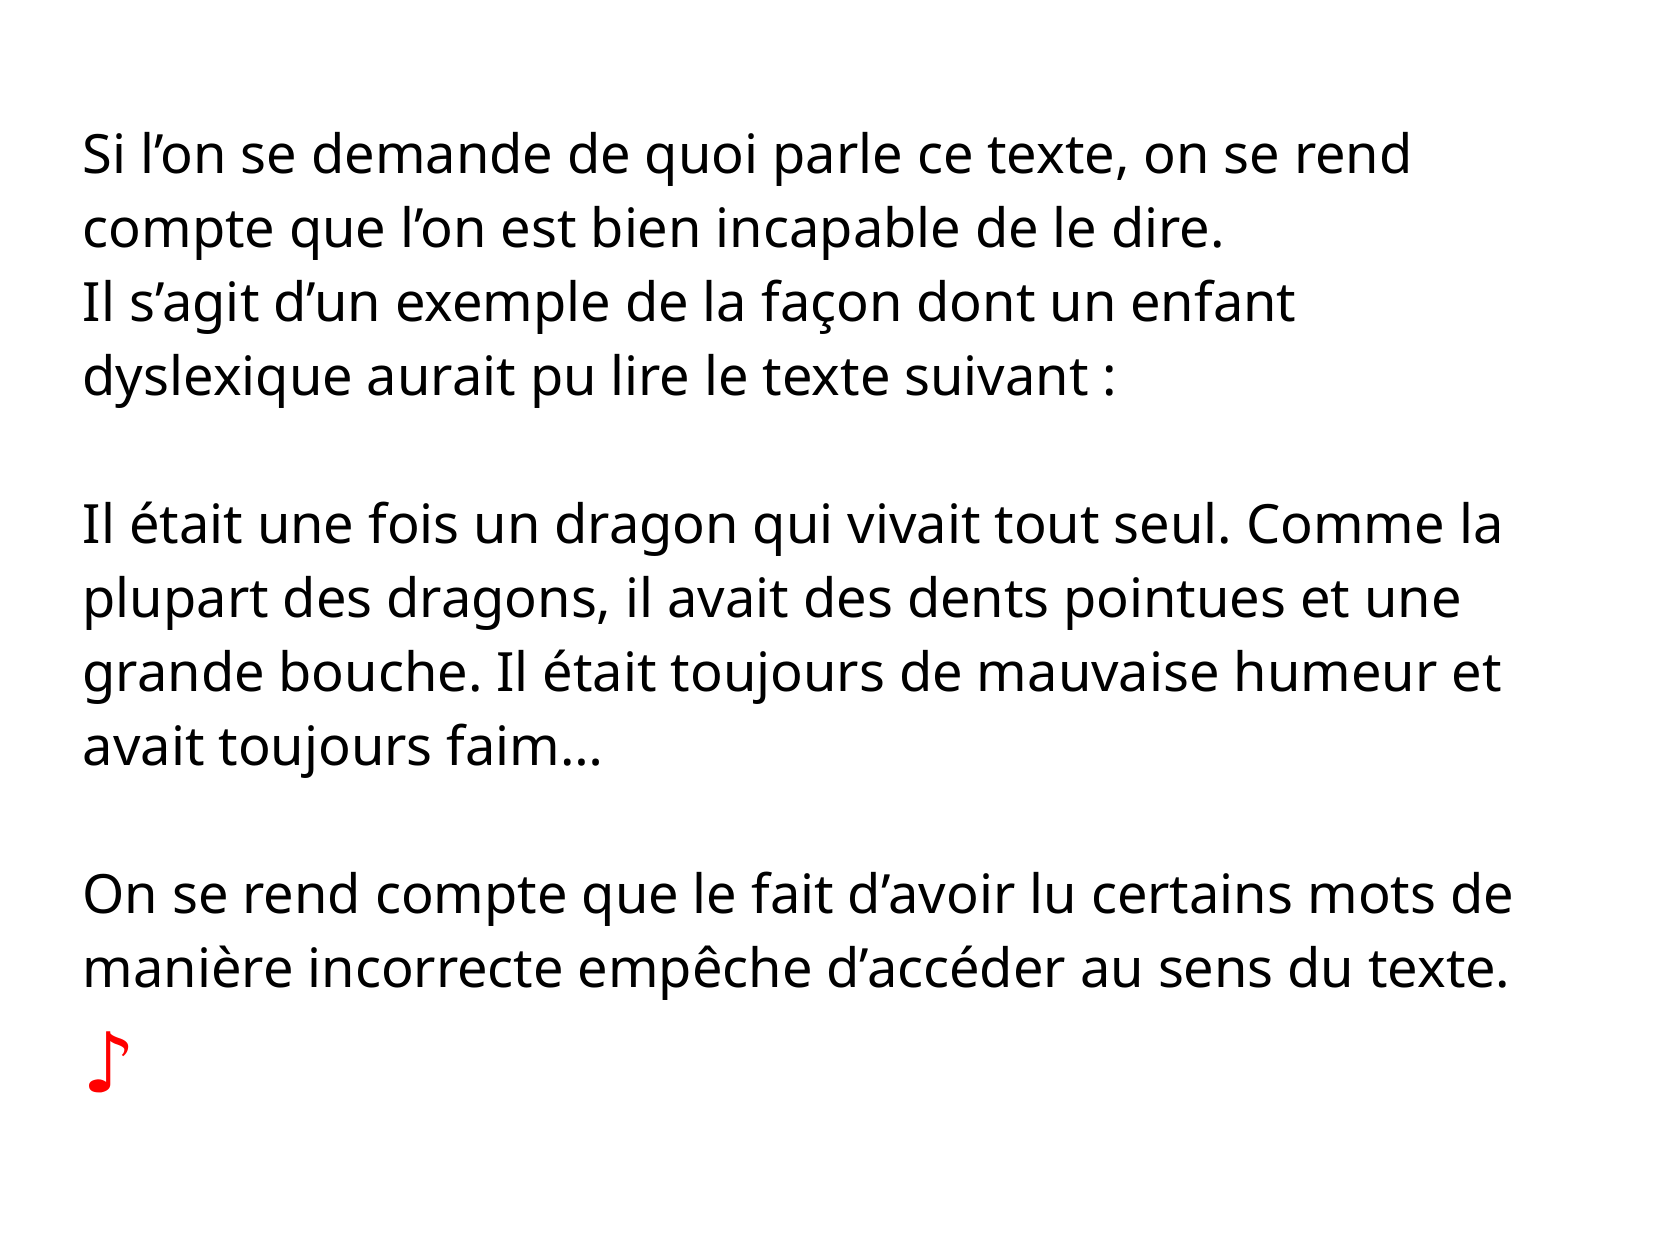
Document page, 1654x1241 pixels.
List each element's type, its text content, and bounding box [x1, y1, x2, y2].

subtitle Si l’on se demande de quoi parle ce texte, on se rend compte que l’on est bien incapable de le dire. Il s’agit d’un exemple de la façon dont un enfant dyslexique aurait pu lire le texte suivant : Il était une fois un dragon qui vivait tout seul. Comme la plupart des dragons, il avait des dents pointues et une grande bouche. Il était toujours de mauvaise humeur et avait toujours faim… On se rend compte que le fait d’avoir lu certains mots de manière incorrecte empêche d’accéder au sens du texte. ♪ [82, 56, 1571, 1102]
